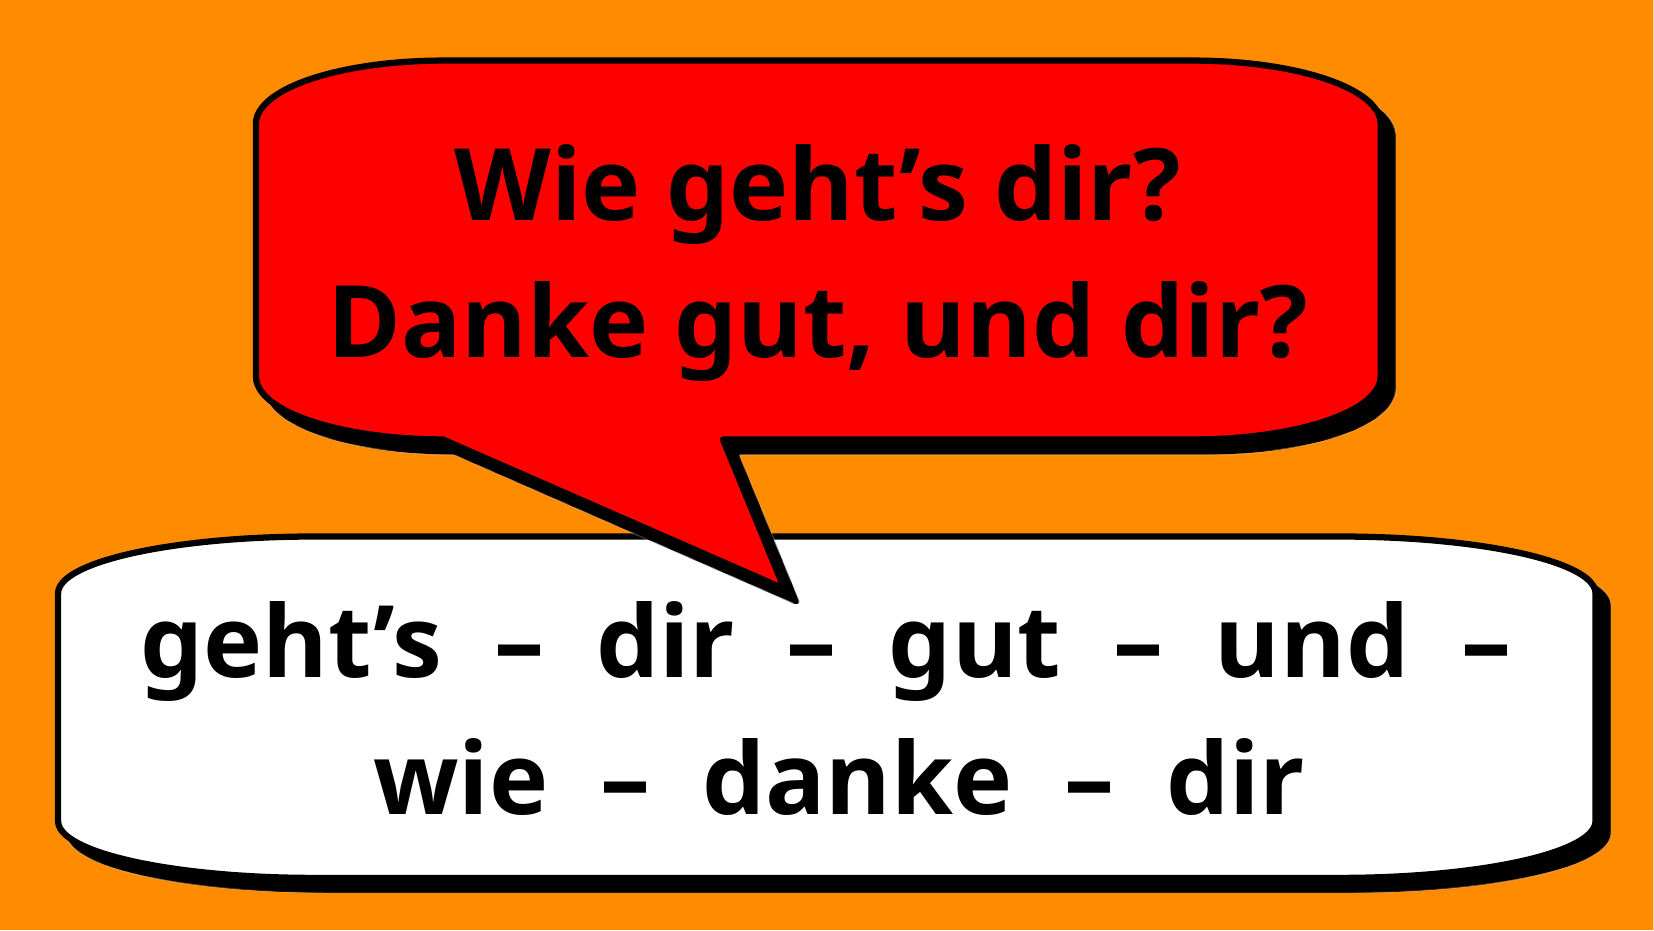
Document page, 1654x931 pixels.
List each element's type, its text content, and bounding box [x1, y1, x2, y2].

text_box Wie geht’s dir? Danke gut, und dir? [255, 60, 1381, 589]
text_box geht’s – dir – gut – und – wie – danke – dir [58, 536, 1596, 878]
